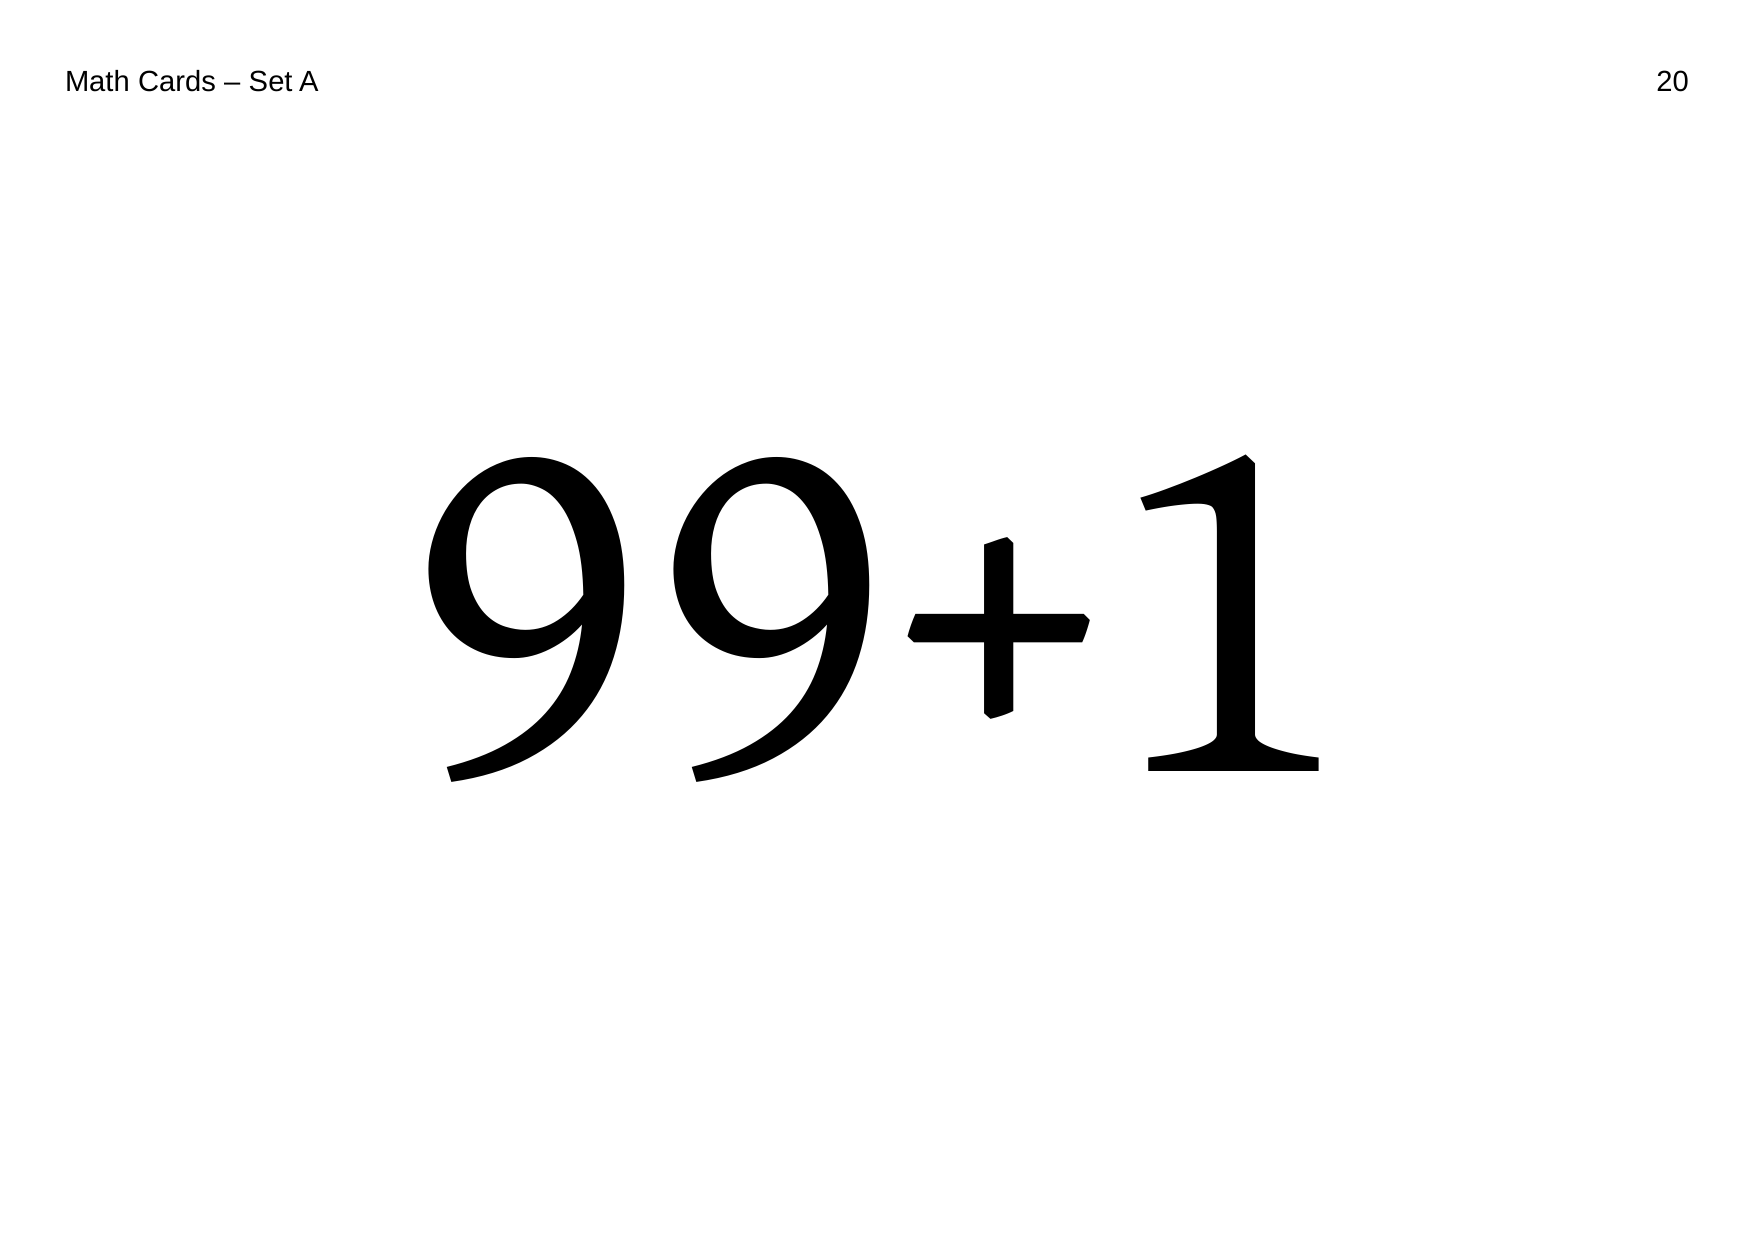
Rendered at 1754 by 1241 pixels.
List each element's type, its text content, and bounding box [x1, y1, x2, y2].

text_box 99+1 [397, 318, 1357, 922]
text_box Math Cards – Set A [59, 59, 326, 104]
text_box 20 [1650, 59, 1695, 104]
